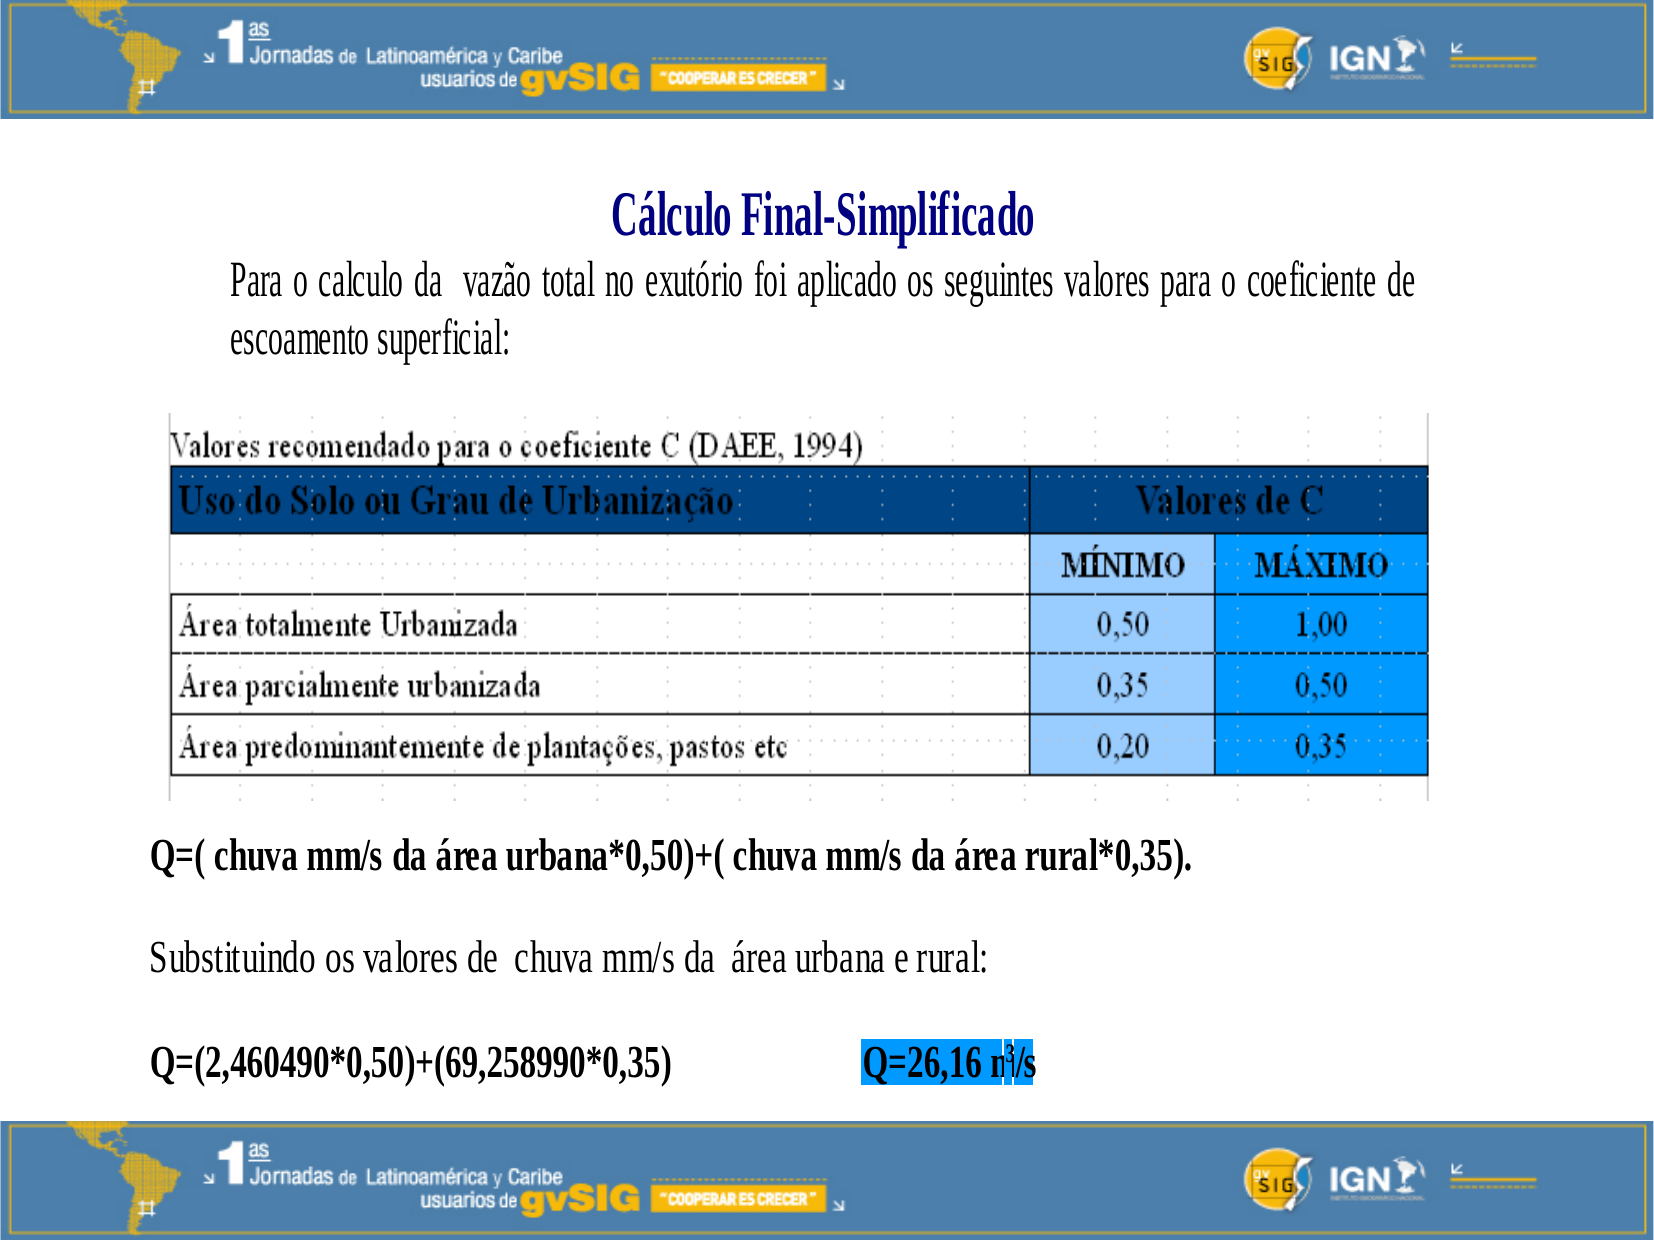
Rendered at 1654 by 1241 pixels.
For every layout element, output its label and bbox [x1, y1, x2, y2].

picture [156, 413, 1447, 801]
picture [0, 0, 1654, 119]
picture [0, 1121, 1654, 1241]
chart [229, 177, 1416, 413]
chart [147, 829, 1477, 1152]
